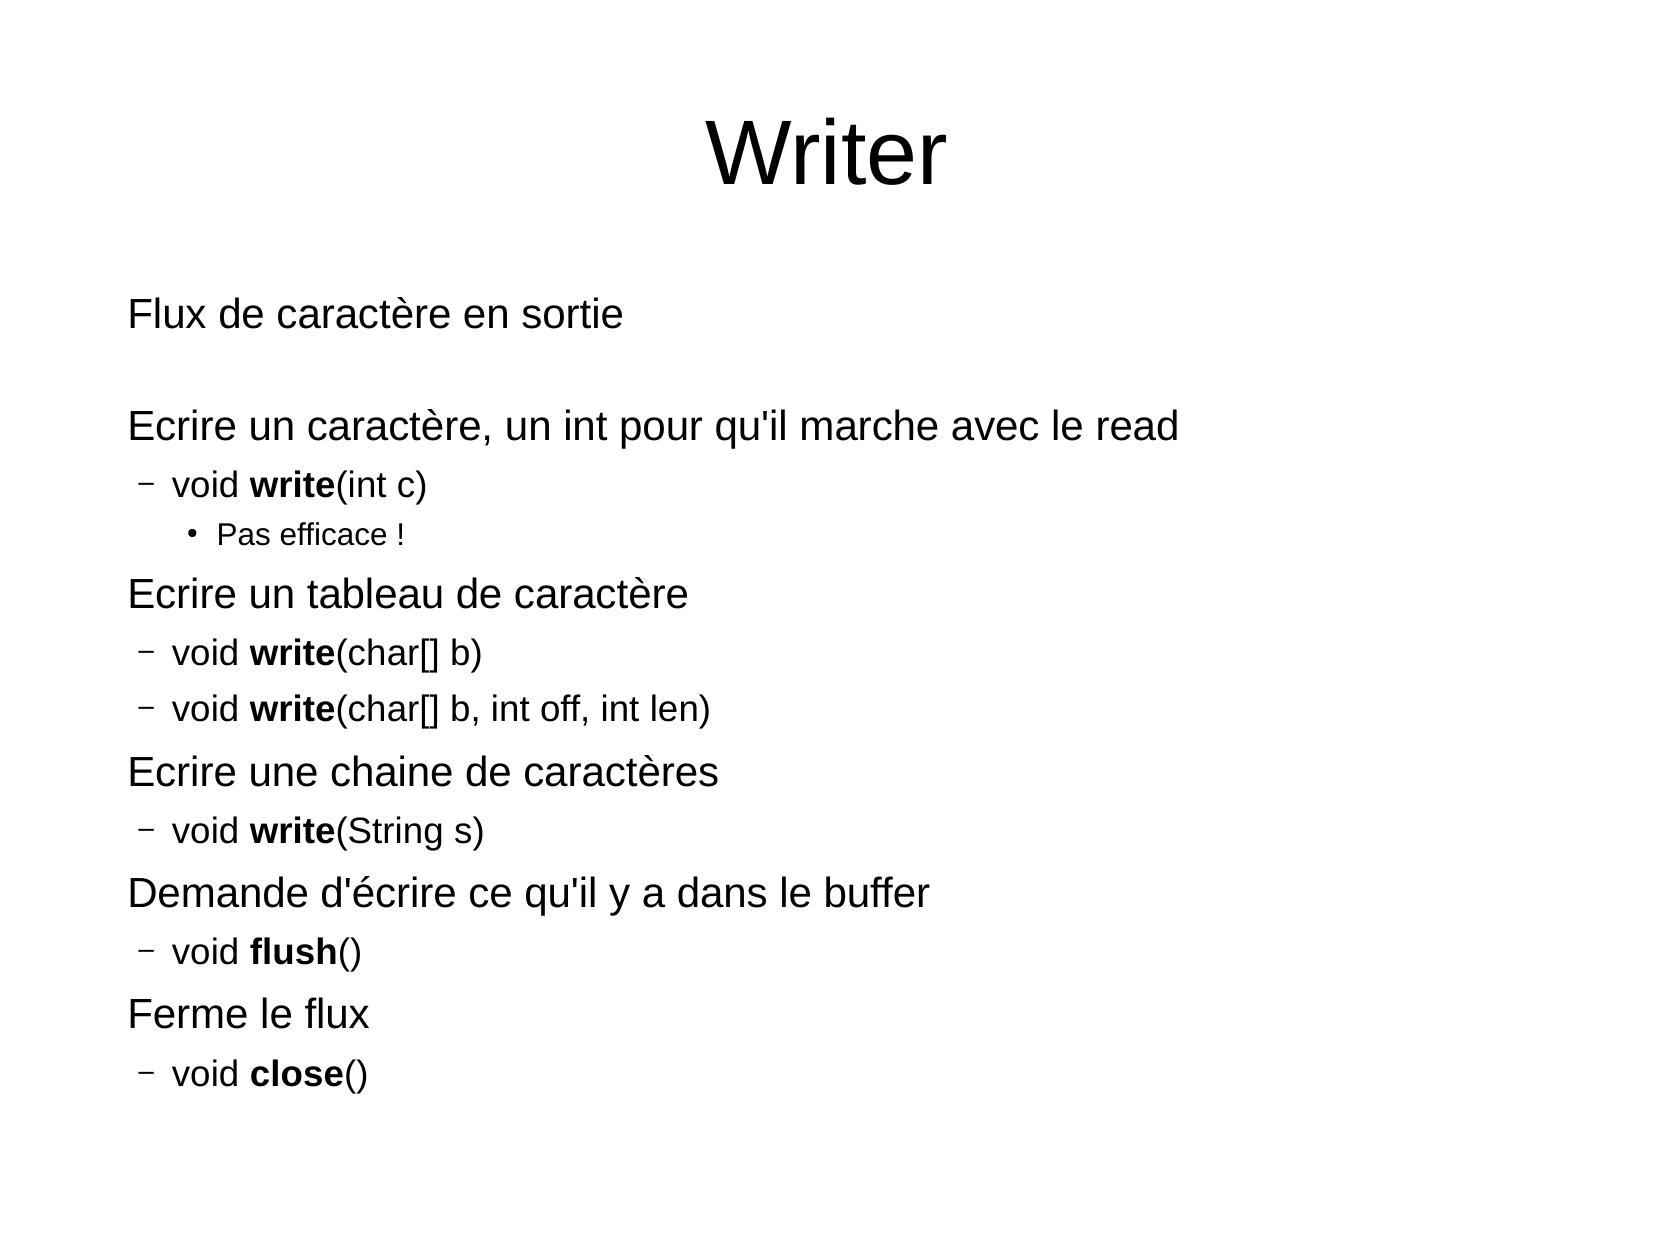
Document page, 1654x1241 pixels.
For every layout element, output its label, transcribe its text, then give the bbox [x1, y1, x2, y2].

list Flux de caractère en sortie Ecrire un caractère, un int pour qu'il marche avec le read void write(int c) Pas efficace ! Ecrire un tableau de caractère void write(char[] b) void write(char[] b, int off, int len) Ecrire une chaine de caractères void write(String s) Demande d'écrire ce qu'il y a dans le buffer void flush() Ferme le flux void close() [82, 290, 1571, 1096]
title Writer [82, 49, 1571, 257]
